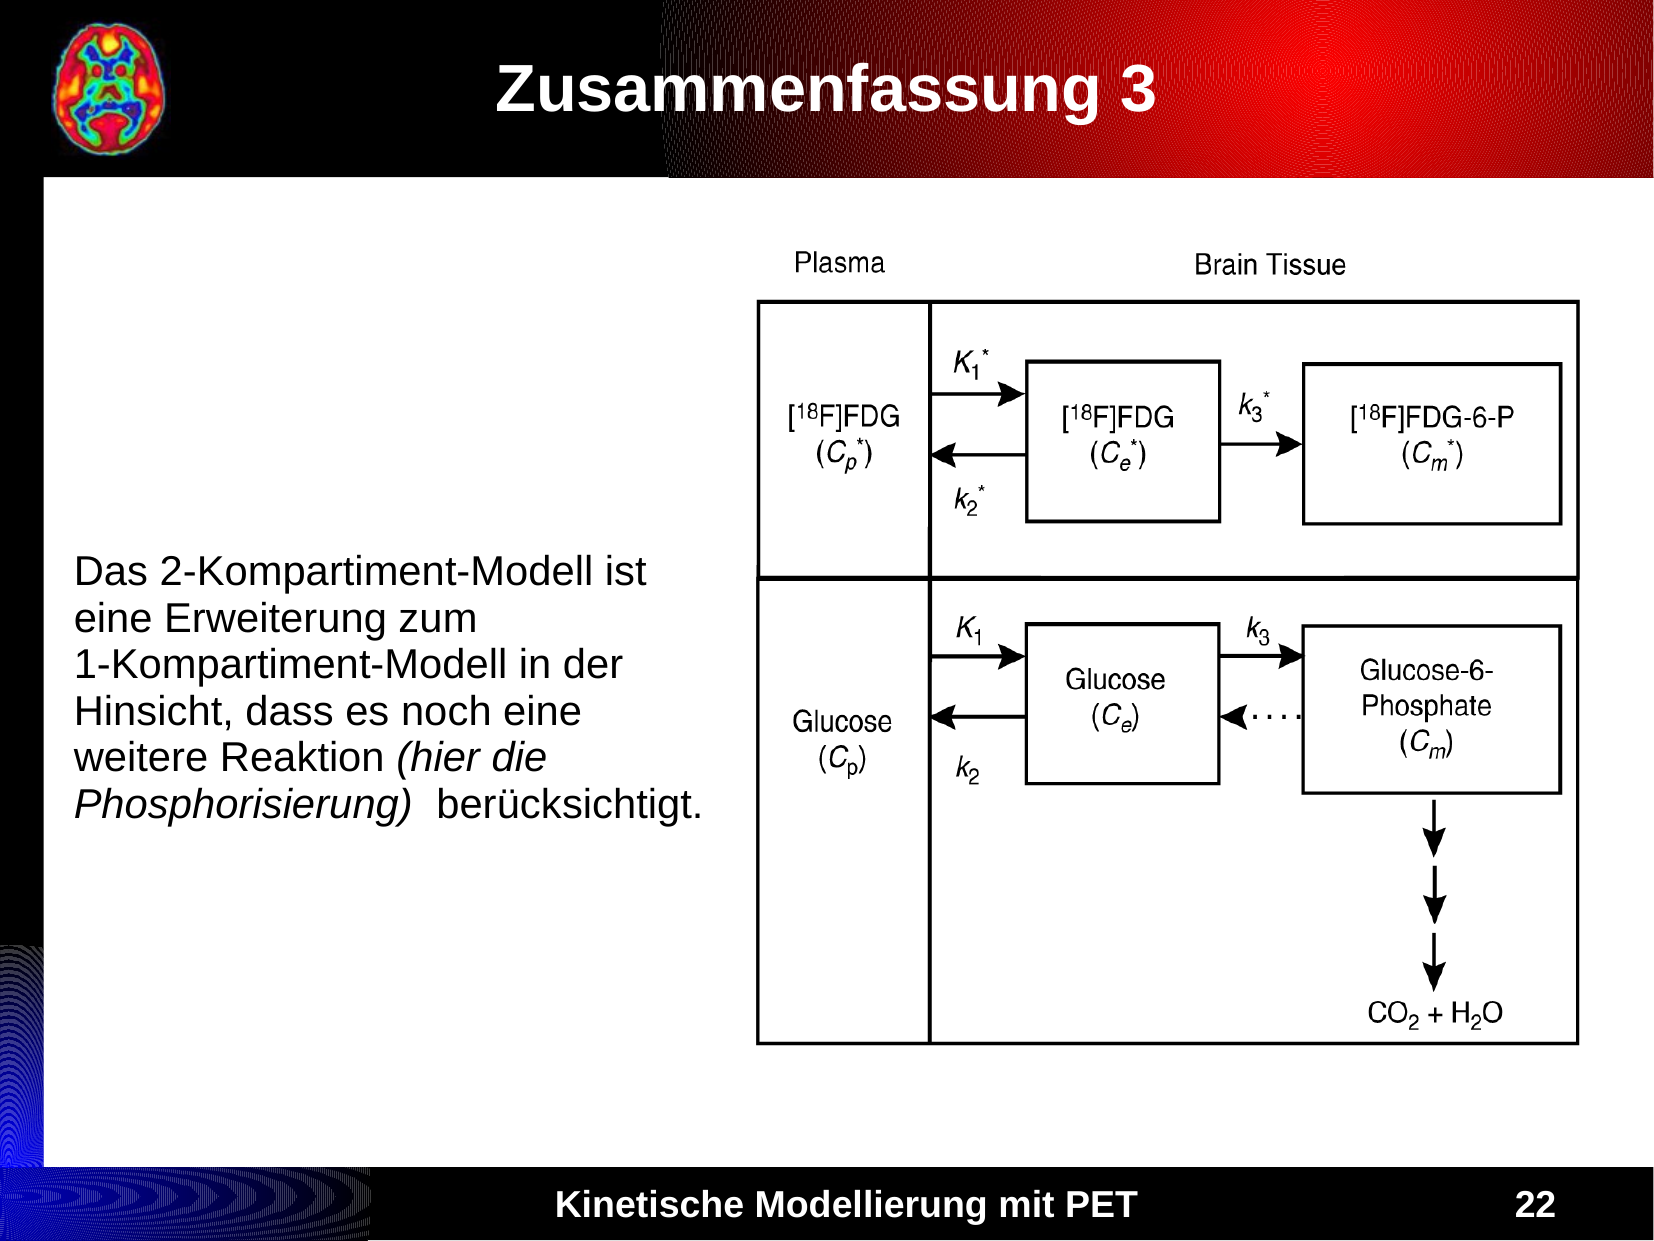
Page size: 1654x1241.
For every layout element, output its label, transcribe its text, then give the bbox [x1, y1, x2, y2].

picture [51, 17, 115, 160]
picture [738, 236, 1595, 1063]
text_box 55 [1422, 1176, 1649, 1235]
text_box [0, 0, 1654, 1241]
text_box Kinetische Modellierung mit PET [512, 1176, 1182, 1235]
text_box [1539, 0, 1654, 178]
title Zusammenfassung 3 [115, 0, 1539, 178]
text_box Das 2-Kompartiment-Modell ist eine Erweiterung zum 1-Kompartiment-Modell in der Hinsicht, dass es noch eine weitere Reaktion (hier die Phosphorisierung) berücksichtigt. [59, 540, 738, 837]
